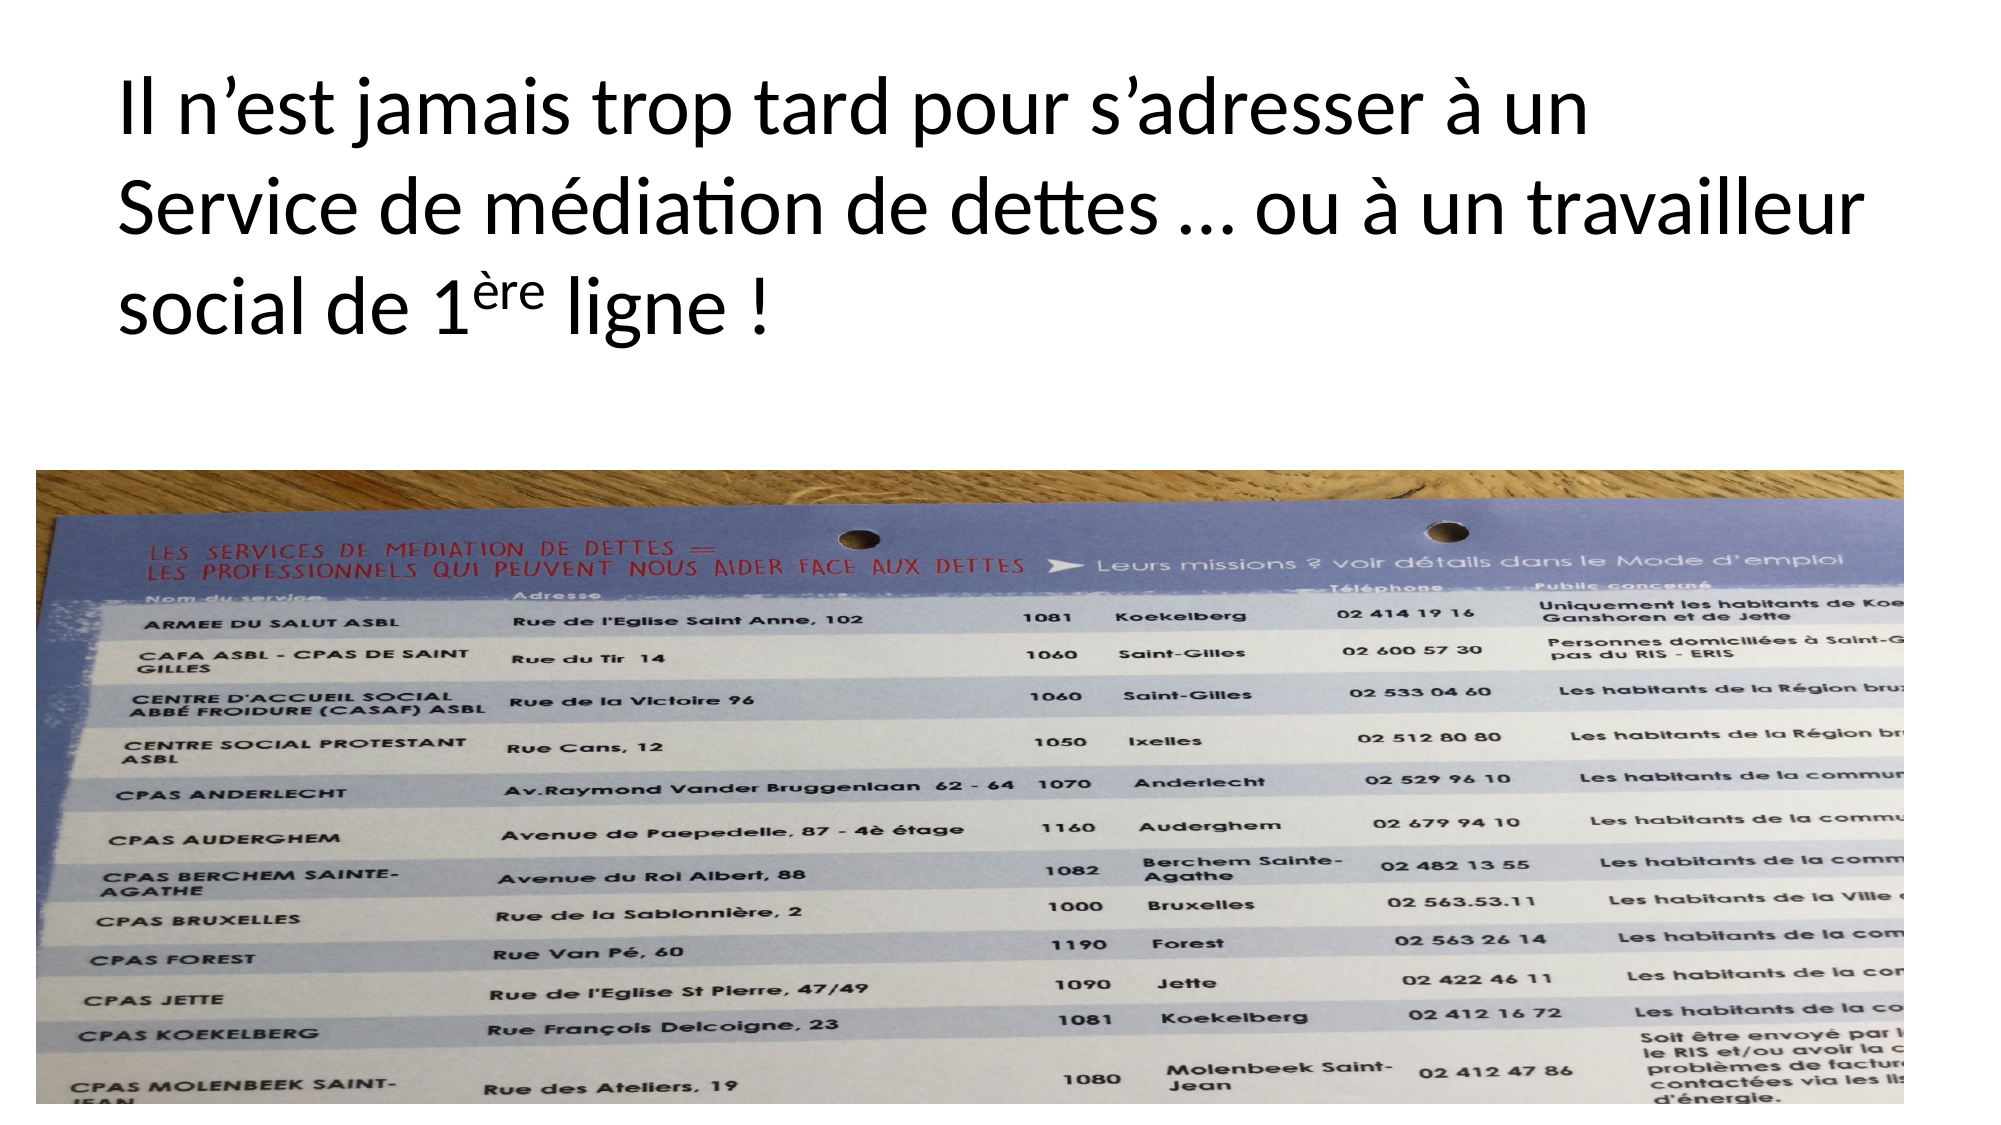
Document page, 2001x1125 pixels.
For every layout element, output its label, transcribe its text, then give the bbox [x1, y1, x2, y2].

text_box Il n’est jamais trop tard pour s’adresser à un Service de médiation de dettes … ou à un travailleur social de 1ère ligne ! [102, 43, 1904, 362]
picture [35, 469, 1904, 1104]
